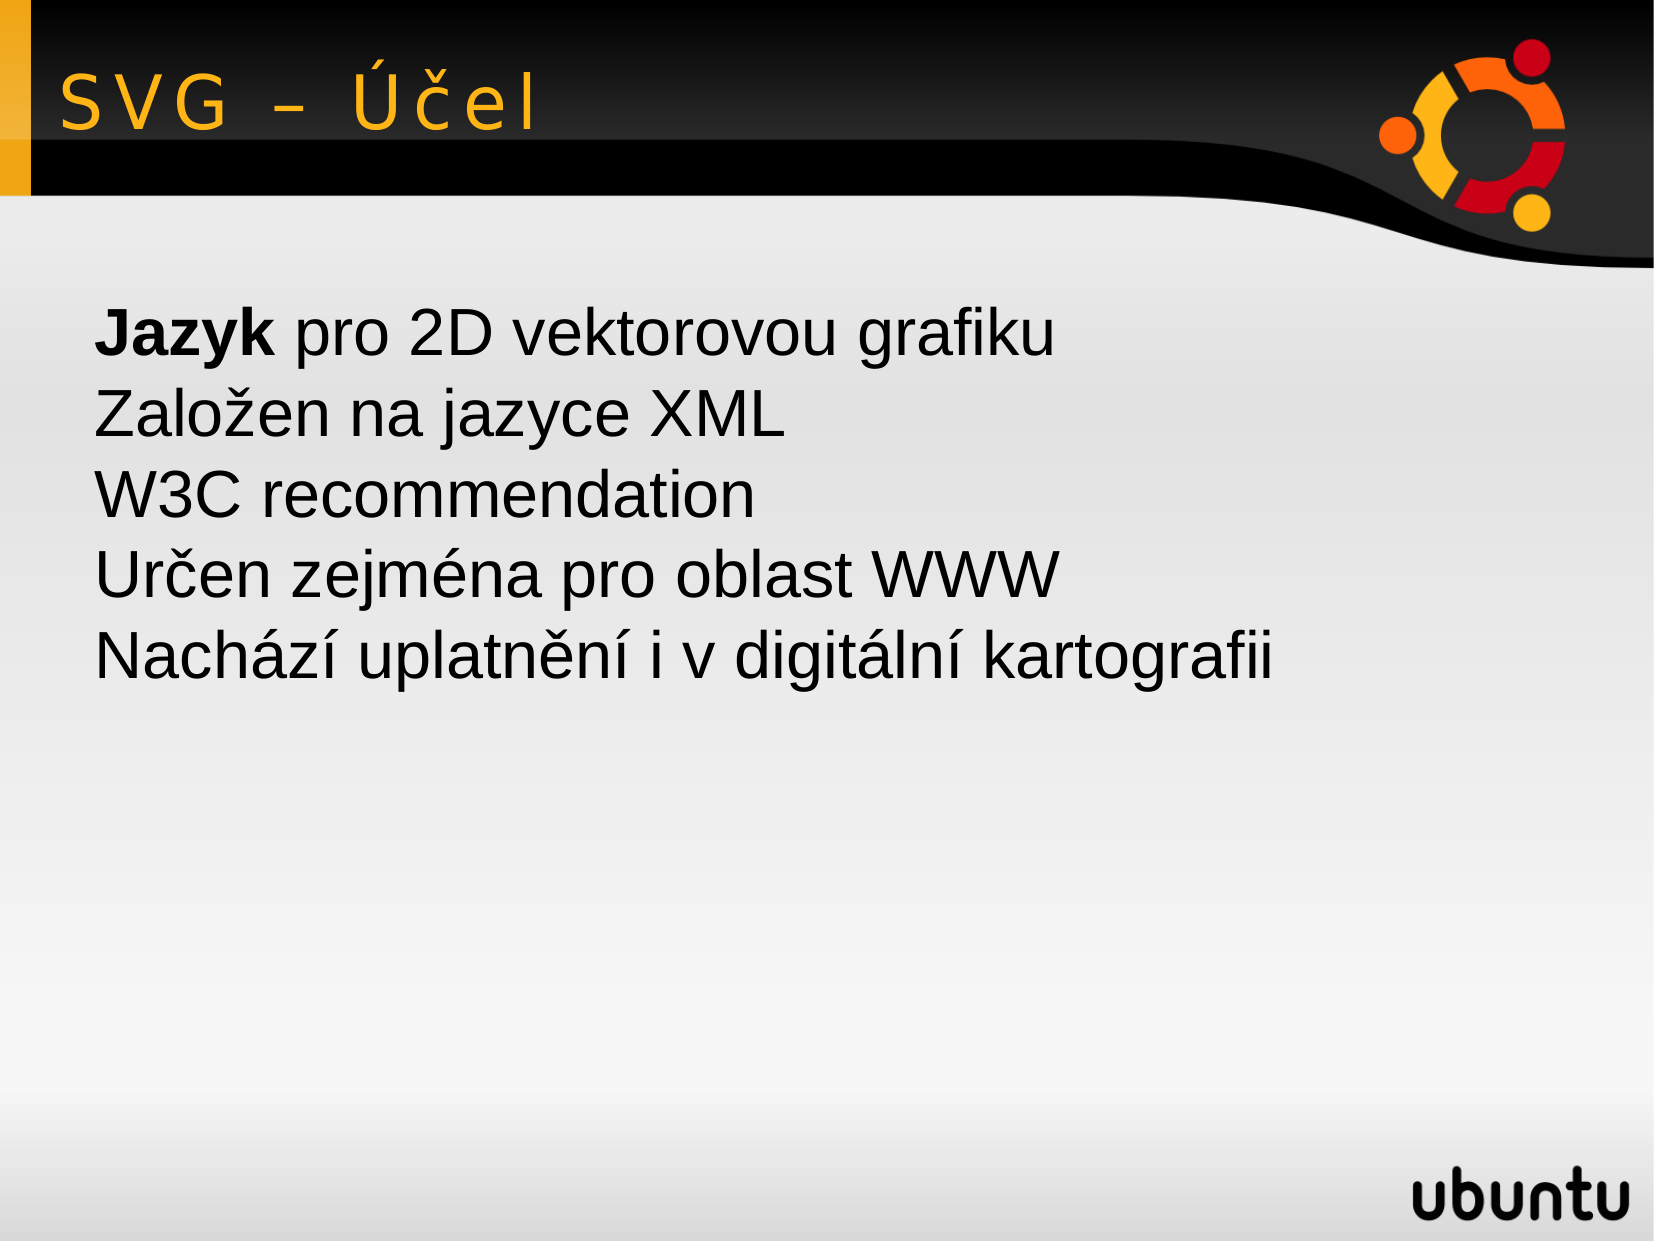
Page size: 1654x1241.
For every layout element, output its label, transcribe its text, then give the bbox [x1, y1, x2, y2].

title SVG – Účel [59, 29, 1270, 178]
picture [0, 0, 1654, 1241]
list Jazyk pro 2D vektorovou grafiku Založen na jazyce XML W3C recommendation Určen zejména pro oblast WWW Nachází uplatnění i v digitální kartografii [76, 295, 1565, 1114]
